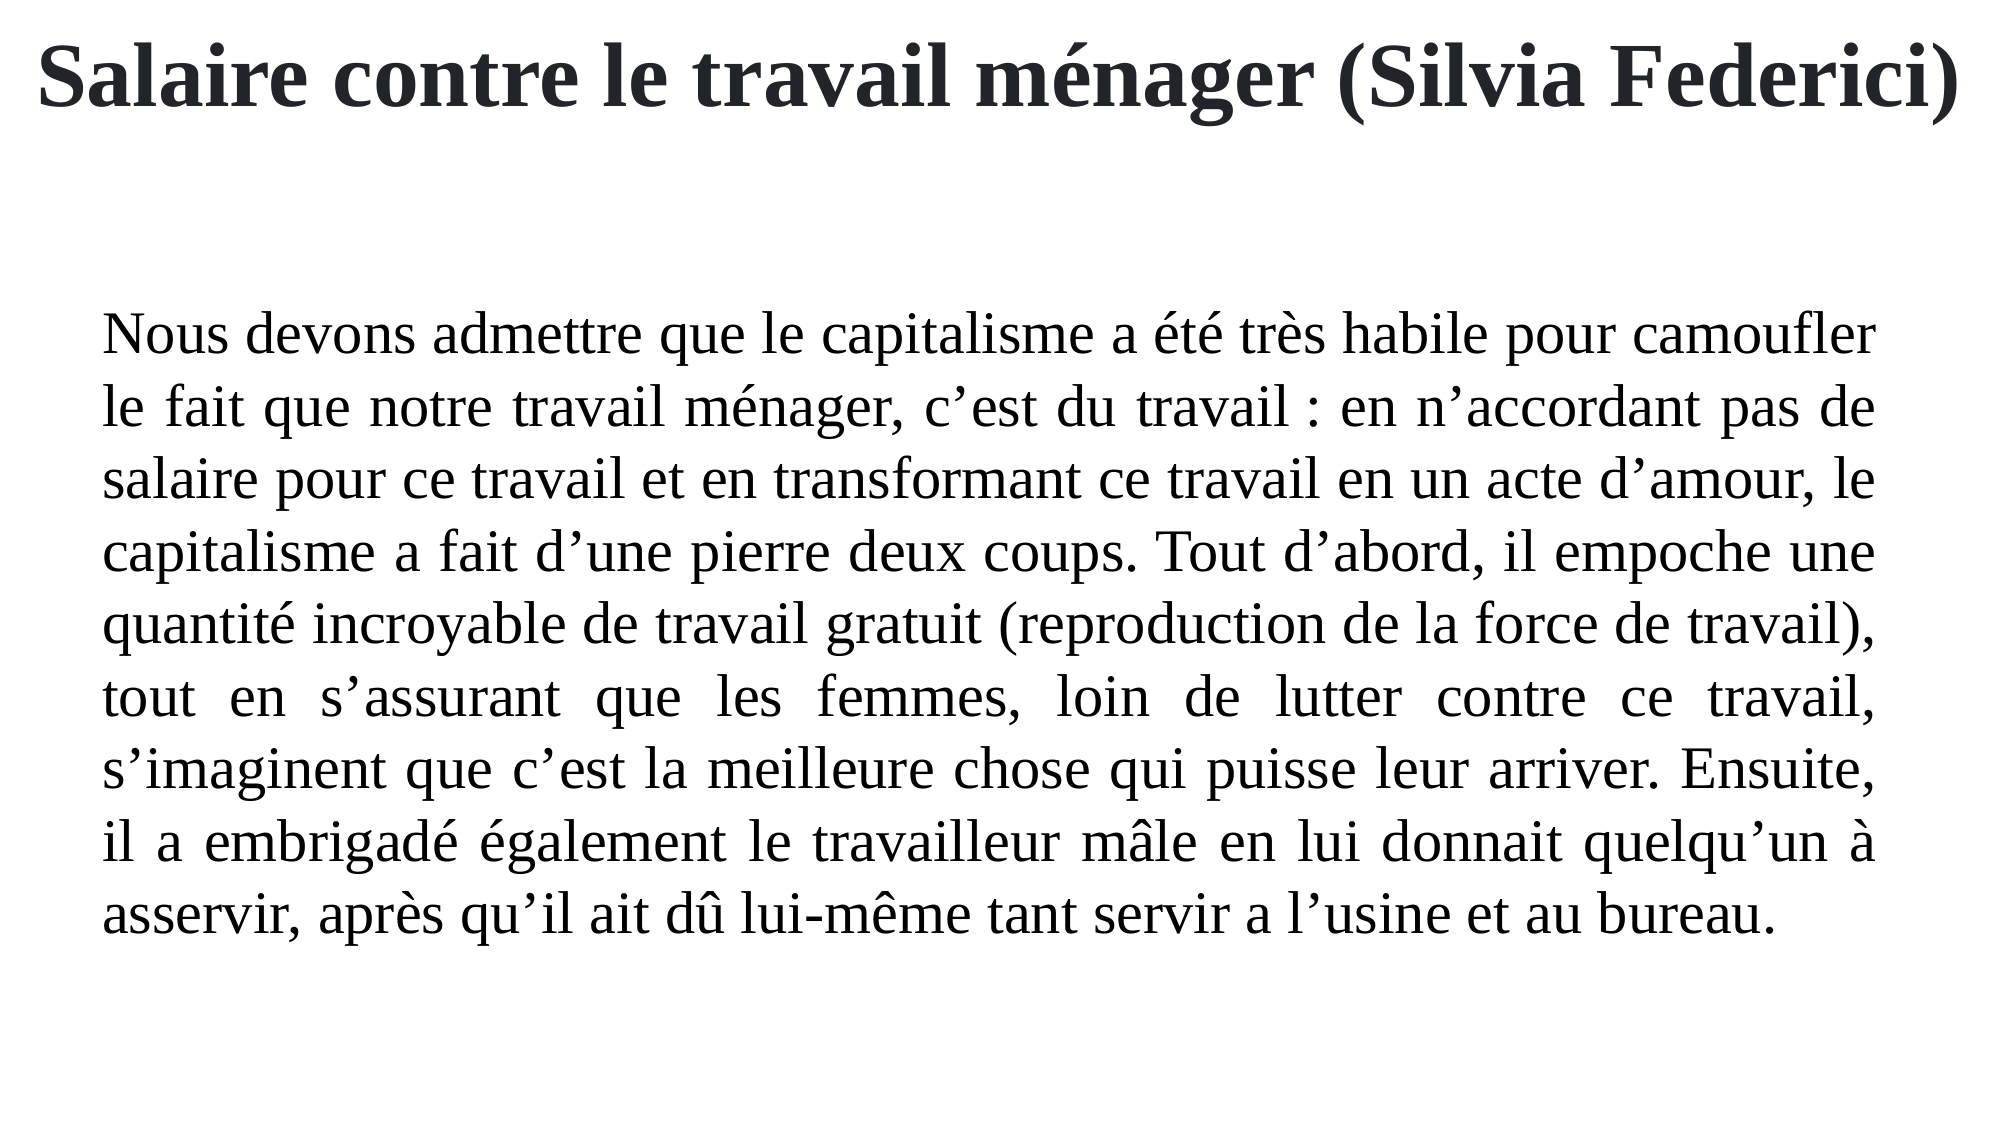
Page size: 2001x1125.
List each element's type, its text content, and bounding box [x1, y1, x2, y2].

list Nous devons admettre que le capitalisme a été très habile pour camoufler le fait que notre travail ménager, c’est du travail : en n’accordant pas de salaire pour ce travail et en transformant ce travail en un acte d’amour, le capitalisme a fait d’une pierre deux coups. Tout d’abord, il empoche une quantité incroyable de travail gratuit (reproduction de la force de travail), tout en s’assurant que les femmes, loin de lutter contre ce travail, s’imaginent que c’est la meilleure chose qui puisse leur arriver. Ensuite, il a embrigadé également le travailleur mâle en lui donnait quelqu’un à asservir, après qu’il ait dû lui-même tant servir a l’usine et au bureau. [87, 282, 1895, 1047]
title Salaire contre le travail ménager (Silvia Federici) [0, 3, 2000, 151]
